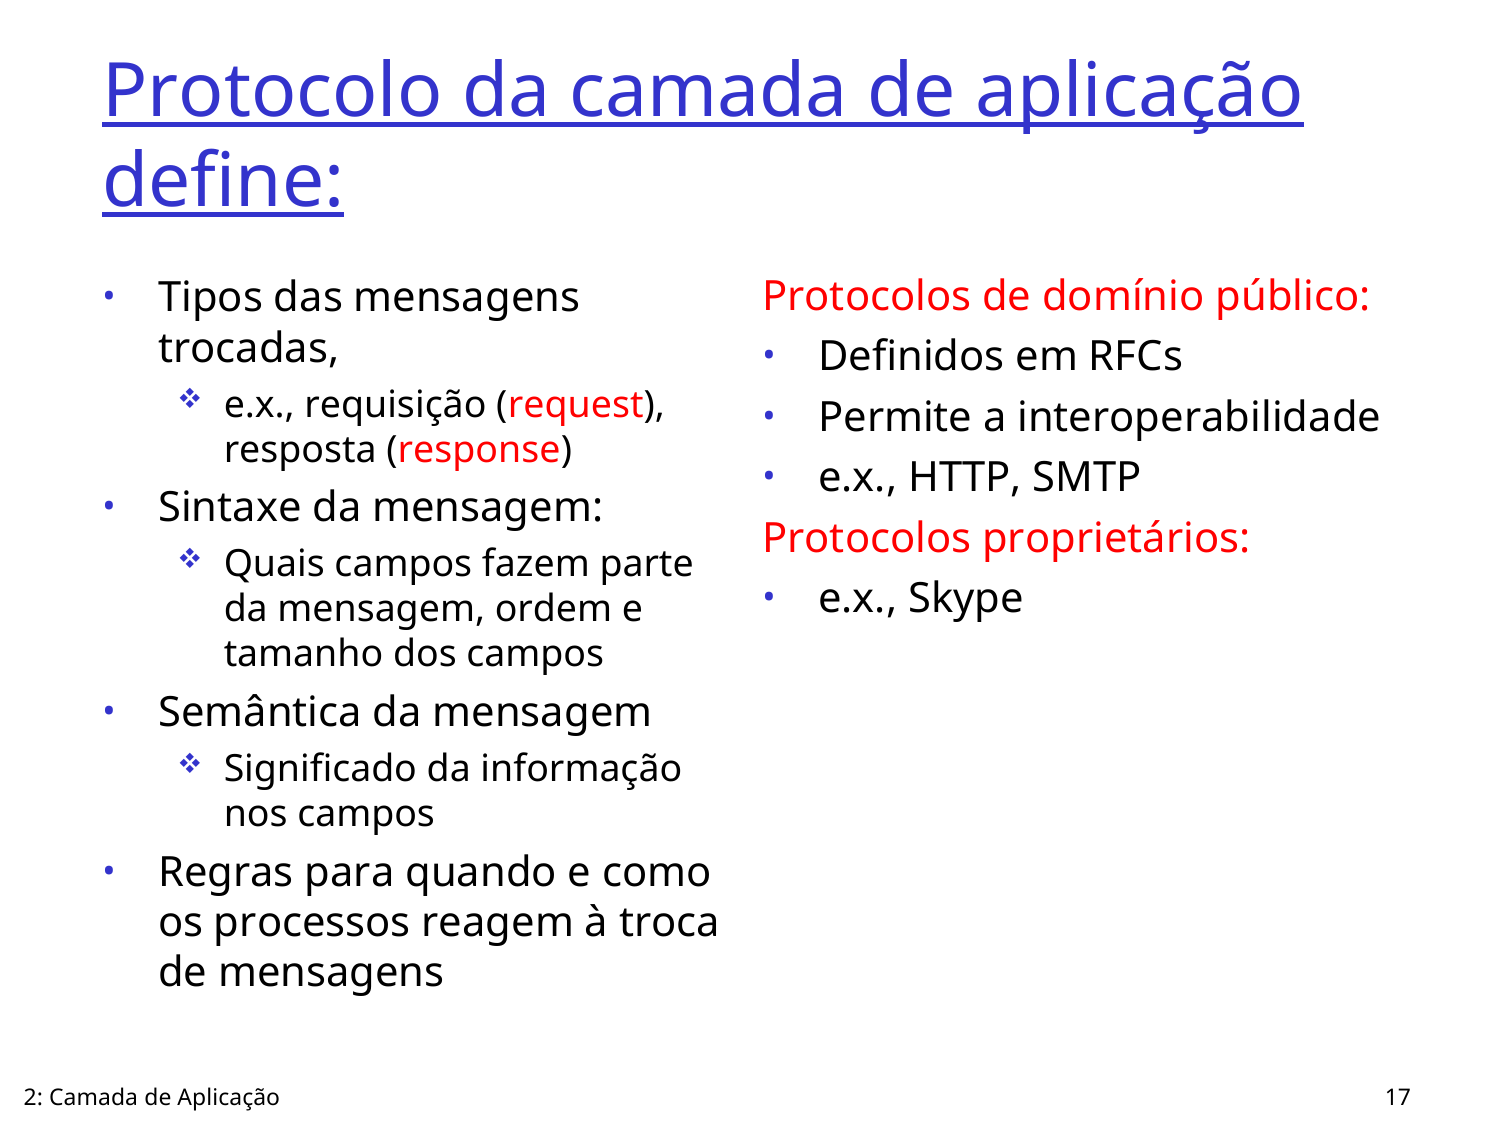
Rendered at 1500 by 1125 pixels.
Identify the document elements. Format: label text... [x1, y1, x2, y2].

list Tipos das mensagens trocadas, e.x., requisição (request), resposta (response) Sintaxe da mensagem: Quais campos fazem parte da mensagem, ordem e tamanho dos campos Semântica da mensagem Significado da informação nos campos Regras para quando e como os processos reagem à troca de mensagens [87, 262, 740, 1026]
title Protocolo da camada de aplicação define: [87, 33, 1363, 229]
list Protocolos de domínio público: Definidos em RFCs Permite a interoperabilidade e.x., HTTP, SMTP Protocolos proprietários: e.x., Skype [747, 260, 1408, 1024]
